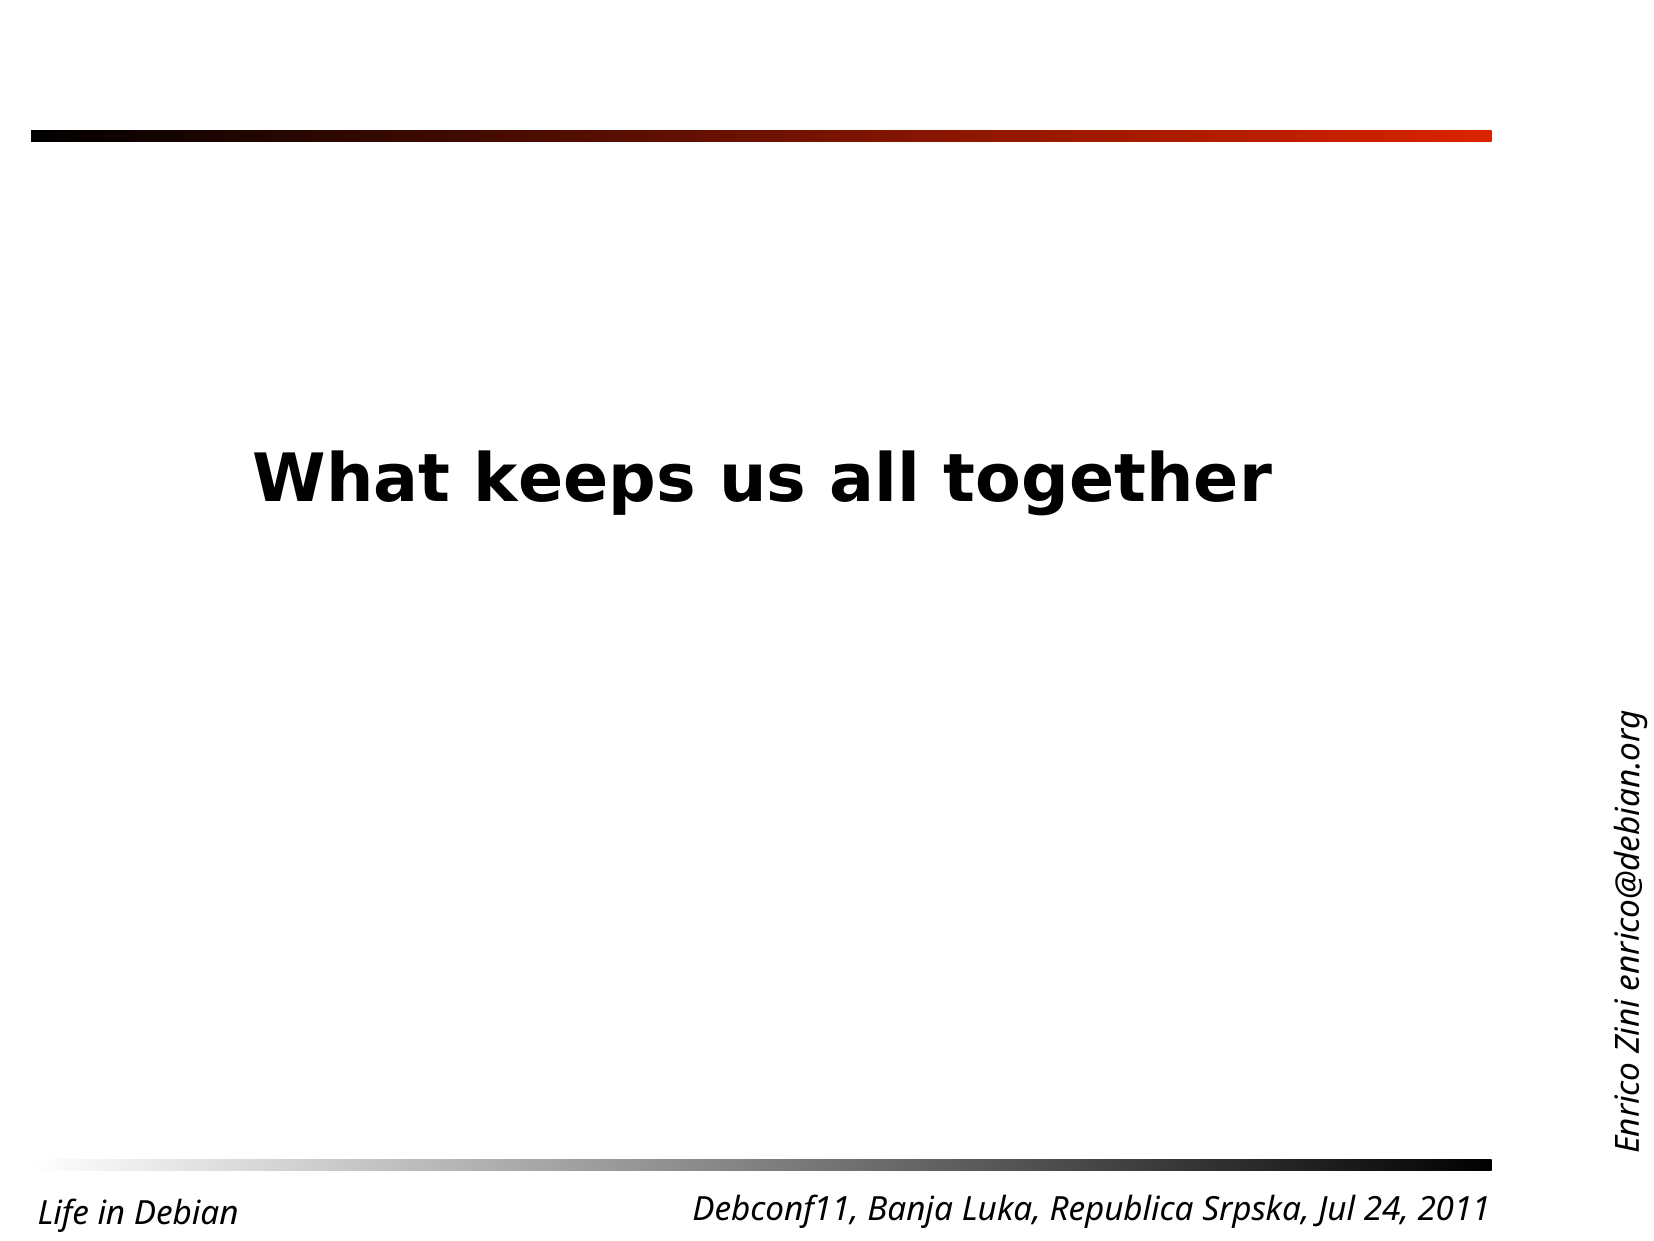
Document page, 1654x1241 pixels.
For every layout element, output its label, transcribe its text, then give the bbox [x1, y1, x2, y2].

text_box What keeps us all together [30, 439, 1495, 595]
